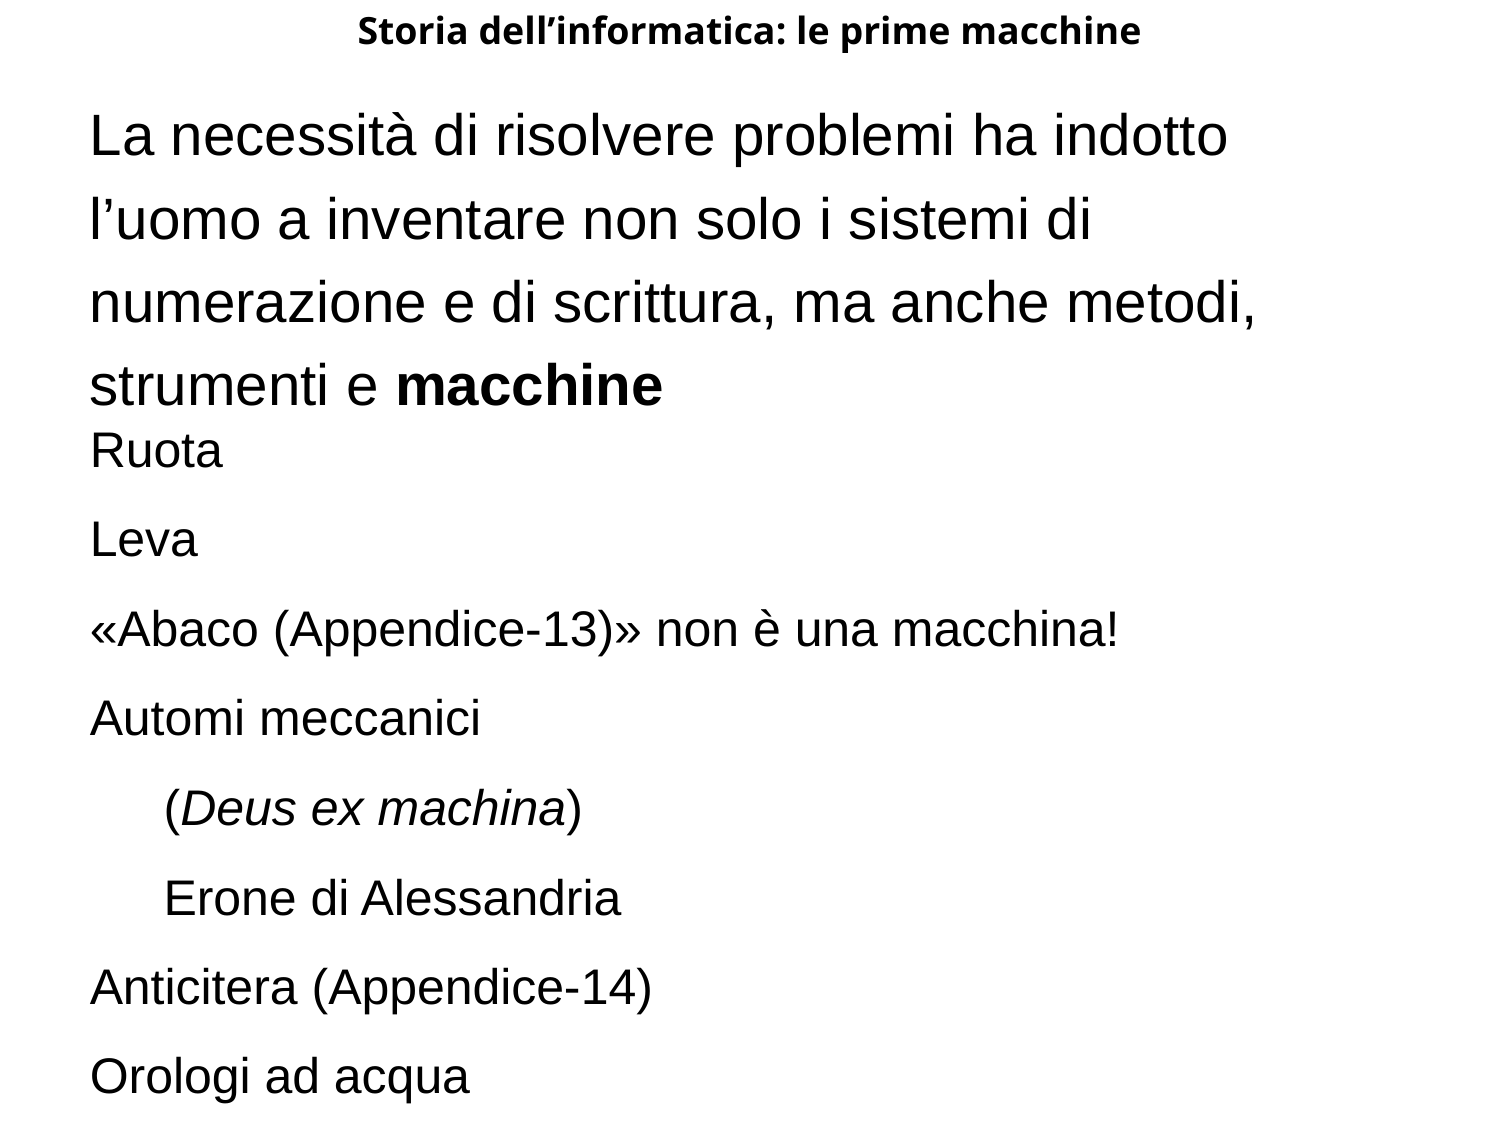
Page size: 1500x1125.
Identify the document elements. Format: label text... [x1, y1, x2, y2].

title Storia dell’informatica: le prime macchine [75, 0, 1425, 90]
list La necessità di risolvere problemi ha indotto l’uomo a inventare non solo i sistemi di numerazione e di scrittura, ma anche metodi, strumenti e macchine Ruota Leva «Abaco (Appendice-13)» non è una macchina! Automi meccanici (Deus ex machina) Erone di Alessandria Anticitera (Appendice-14) Orologi ad acqua [75, 90, 1425, 1071]
